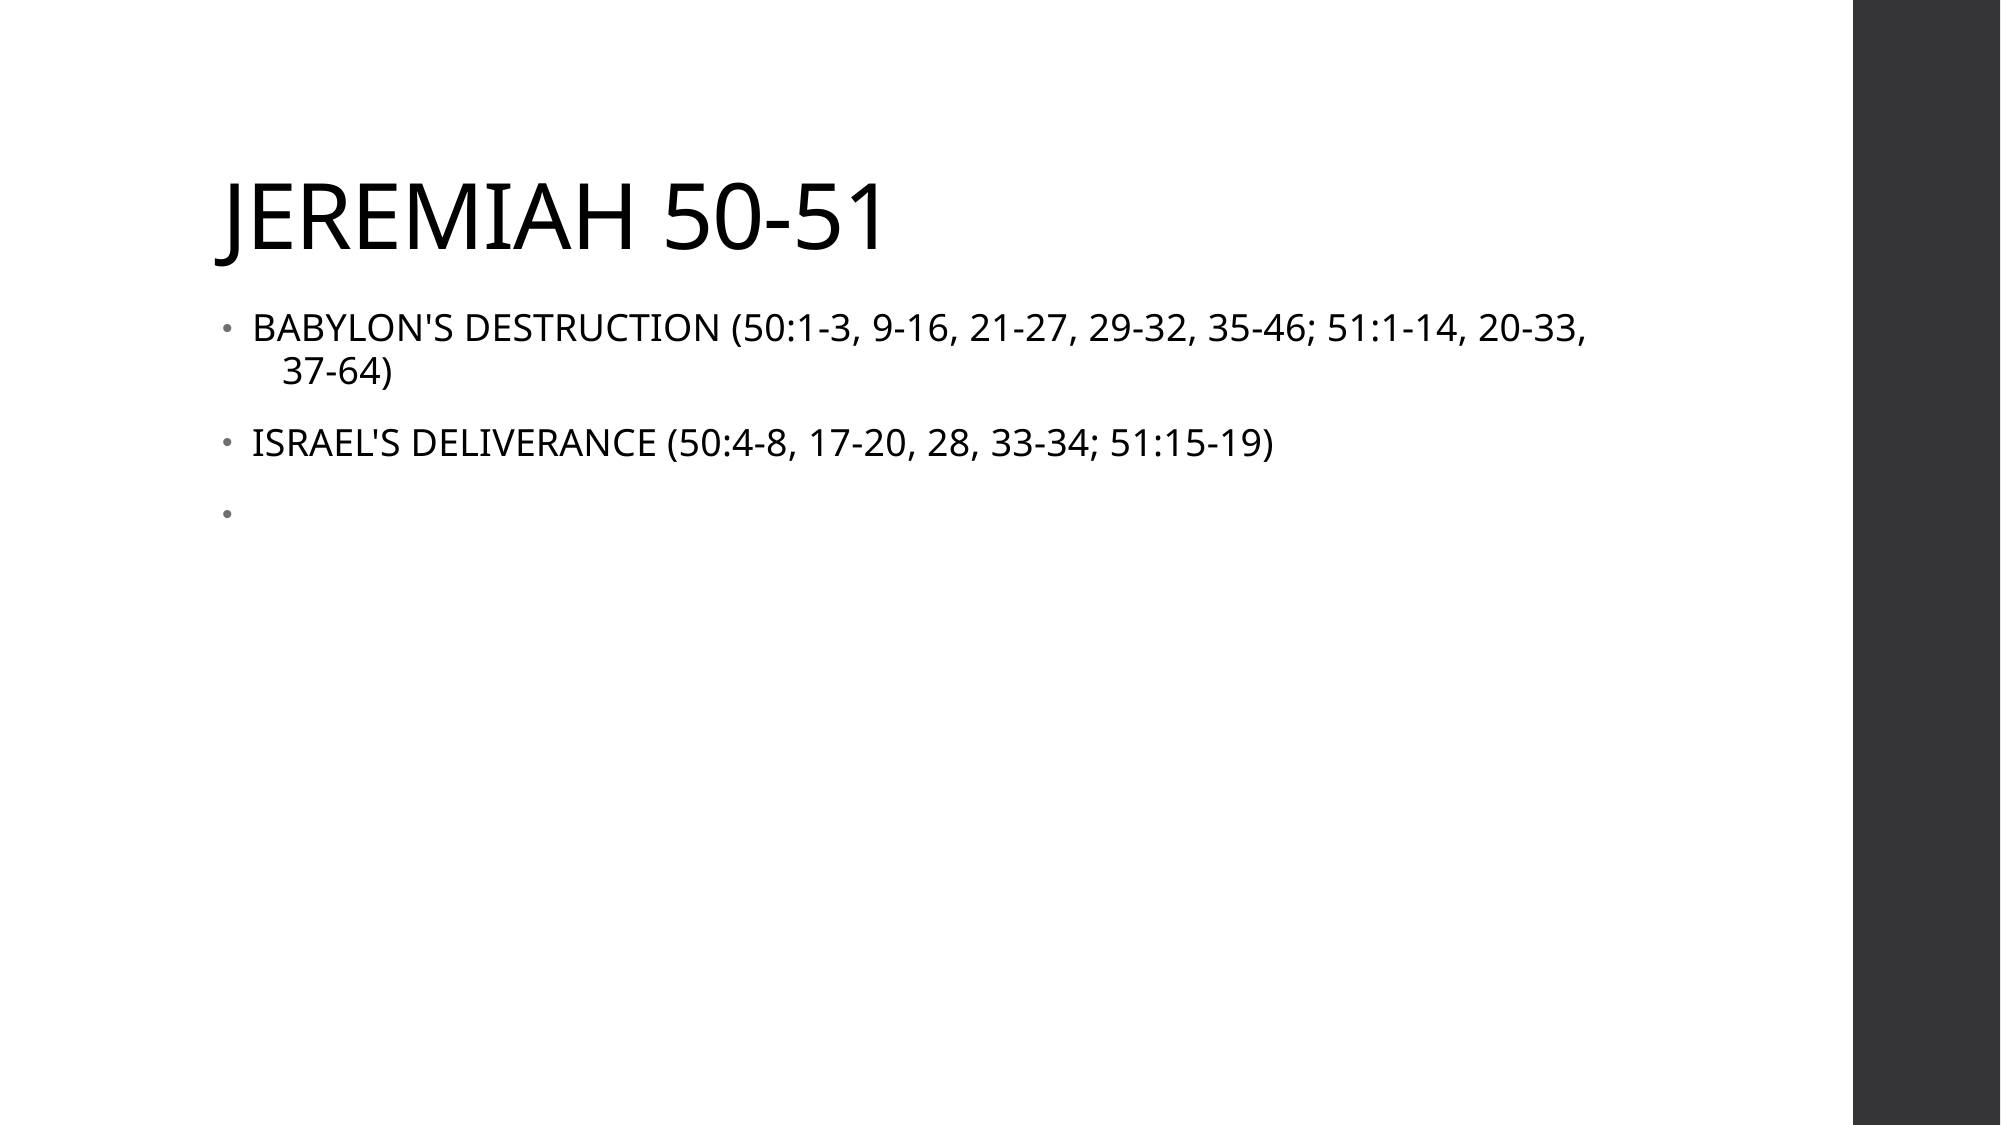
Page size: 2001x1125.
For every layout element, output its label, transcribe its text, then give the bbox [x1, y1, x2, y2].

title JEREMIAH 50-51 [206, 60, 1797, 278]
list BABYLON'S DESTRUCTION (50:1-3, 9-16, 21-27, 29-32, 35-46; 51:1-14, 20-33, 37-64) ISRAEL'S DELIVERANCE (50:4-8, 17-20, 28, 33-34; 51:15-19) [206, 299, 1617, 1014]
